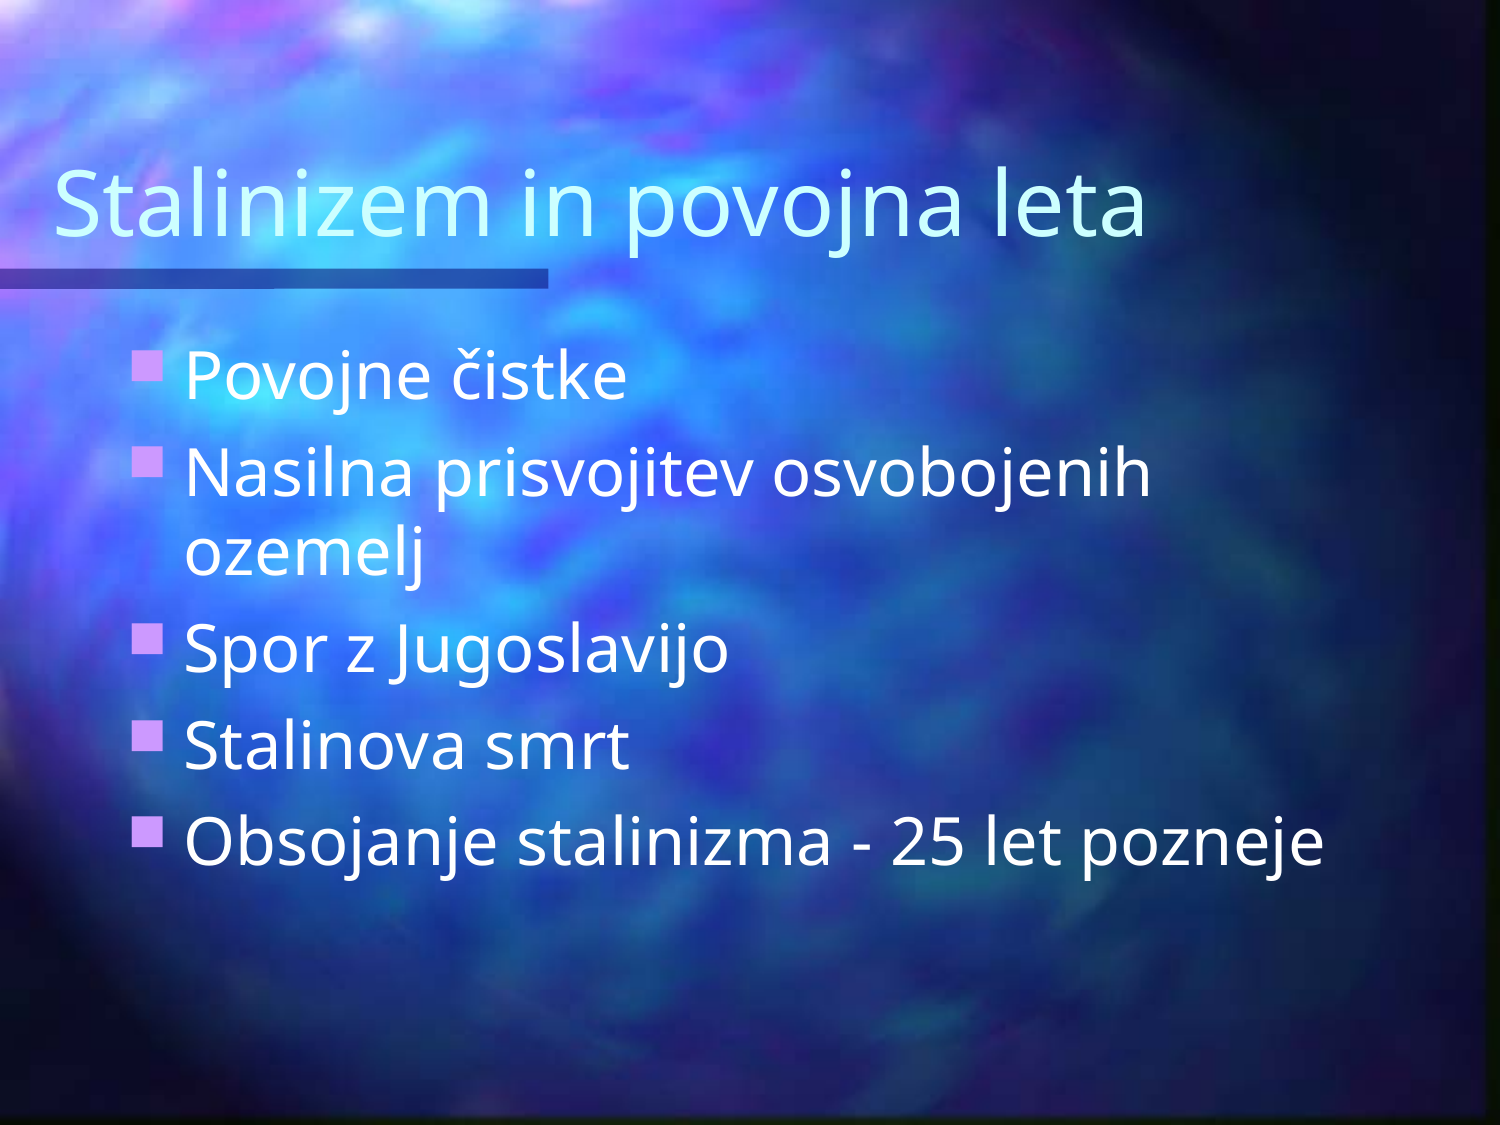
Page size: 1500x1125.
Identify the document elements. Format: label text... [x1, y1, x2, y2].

list Povojne čistke Nasilna prisvojitev osvobojenih ozemelj Spor z Jugoslavijo Stalinova smrt Obsojanje stalinizma - 25 let pozneje [112, 324, 1388, 1000]
title Stalinizem in povojna leta [37, 75, 1313, 263]
picture [0, 0, 1500, 1125]
